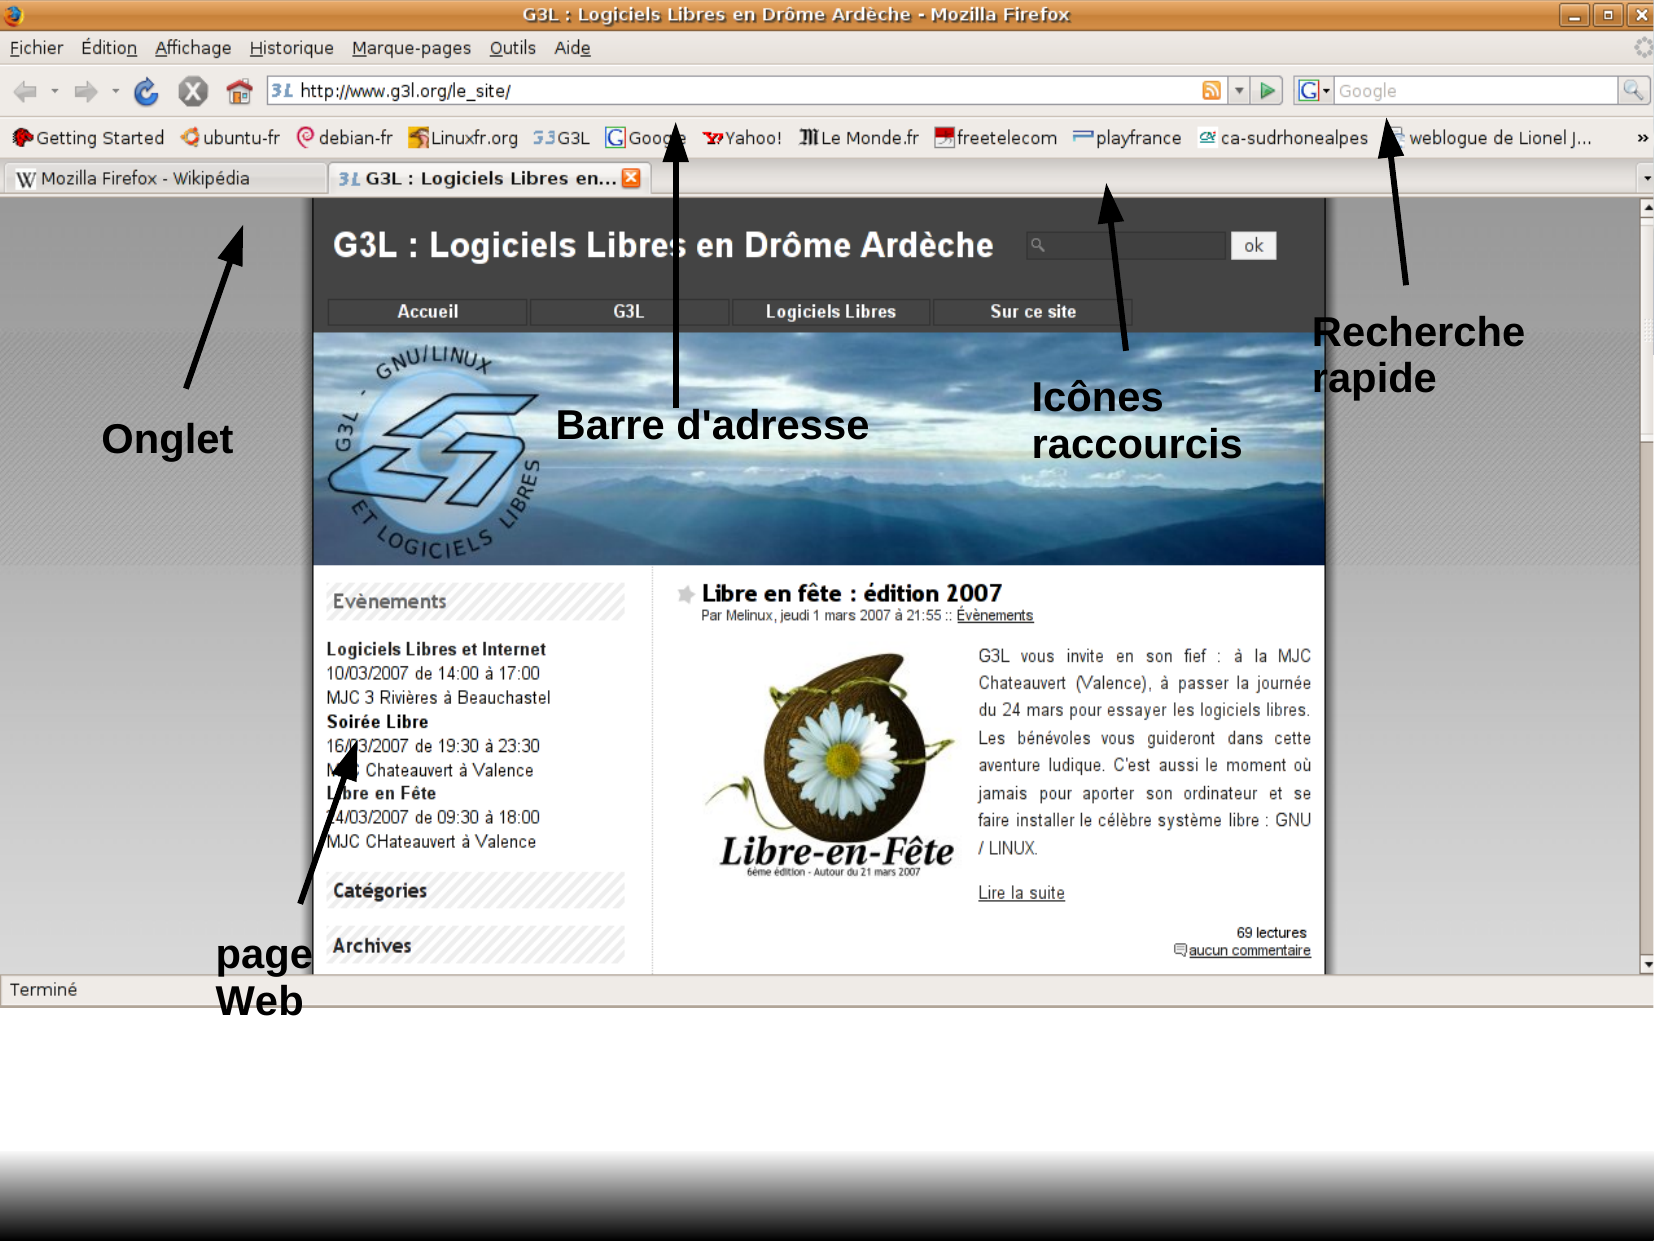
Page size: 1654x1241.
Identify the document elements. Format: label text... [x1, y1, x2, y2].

text_box Onglet [86, 408, 308, 470]
text_box Icônes raccourcis [1016, 366, 1327, 475]
text_box [0, 1151, 1654, 1241]
text_box Barre d'adresse [540, 394, 1016, 457]
text_box Recherche rapide [1297, 301, 1608, 409]
picture [0, 0, 1654, 1008]
text_box page Web [200, 923, 422, 1032]
